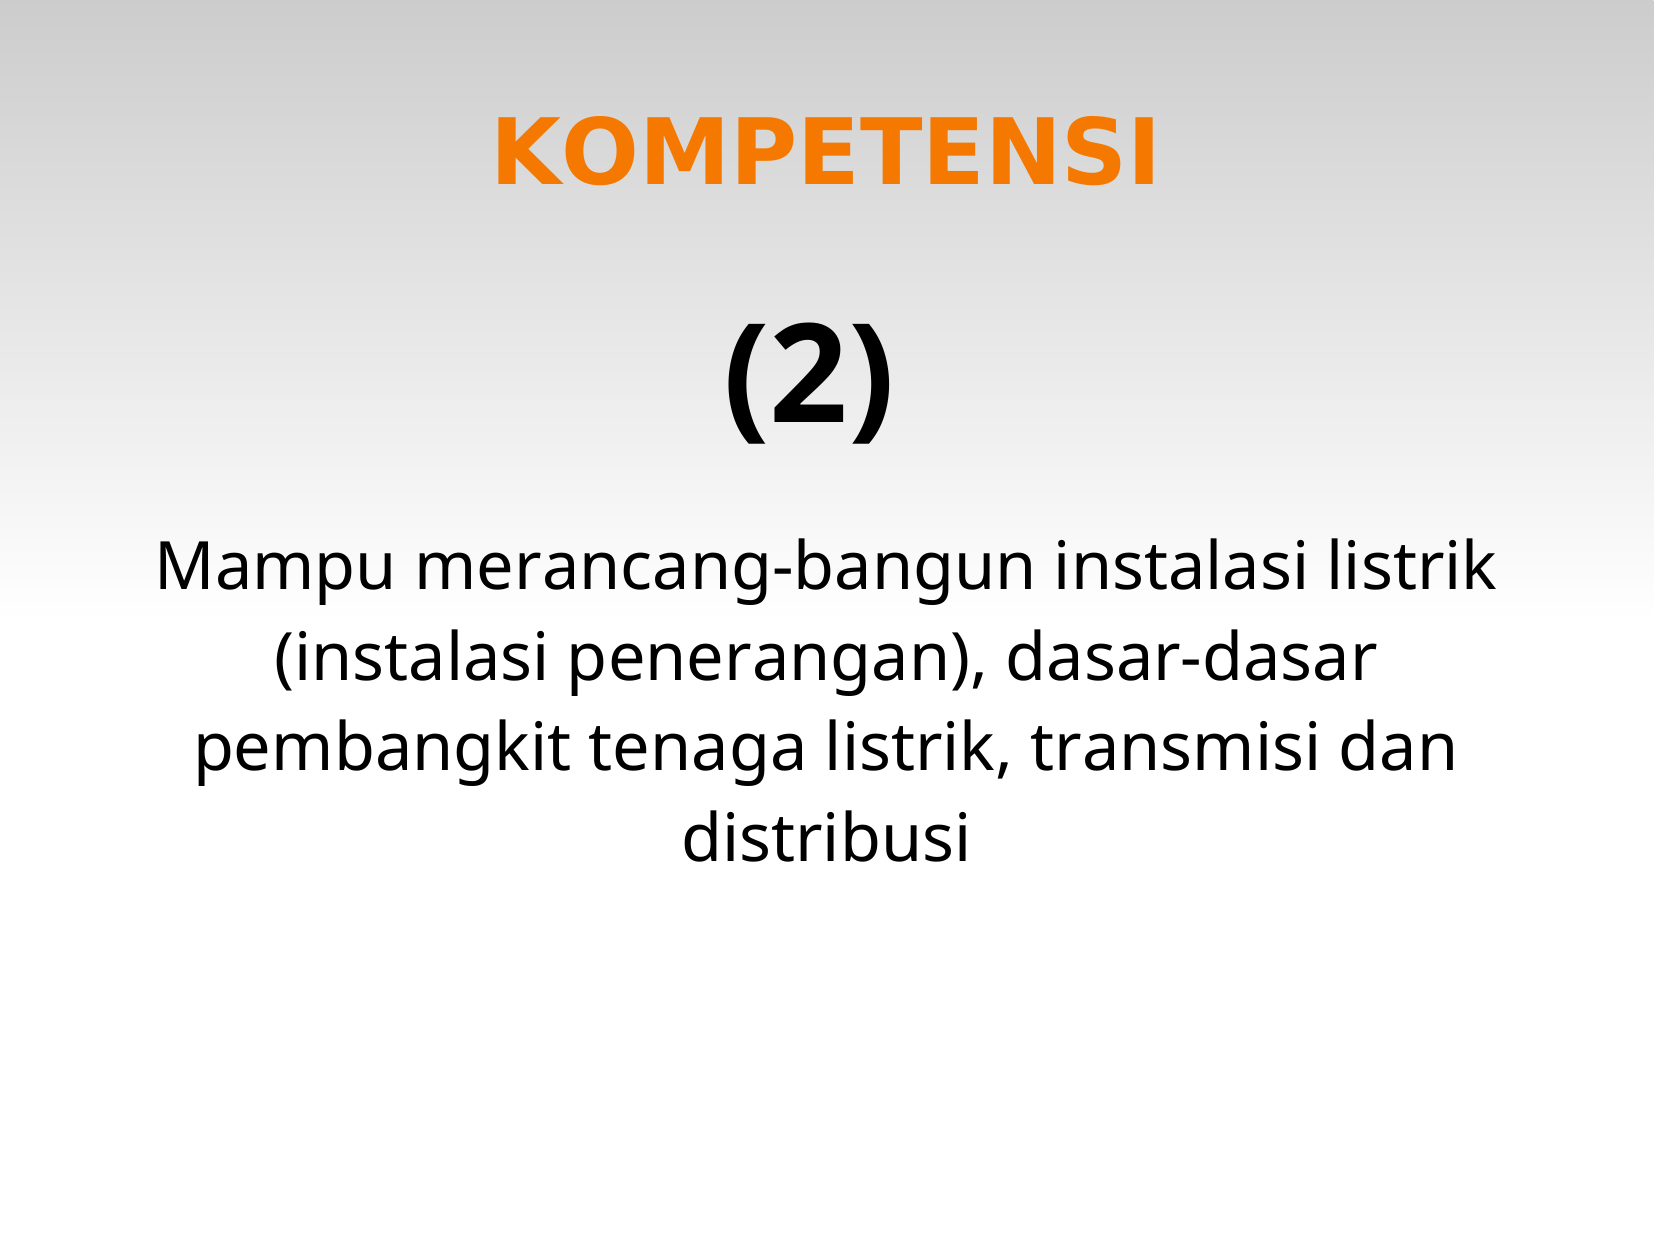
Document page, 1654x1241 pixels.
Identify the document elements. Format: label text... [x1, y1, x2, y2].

title KOMPETENSI [82, 56, 1571, 250]
text_box (2) [708, 268, 925, 473]
subtitle Mampu merancang-bangun instalasi listrik (instalasi penerangan), dasar-dasar pembangkit tenaga listrik, transmisi dan distribusi [82, 297, 1571, 1102]
